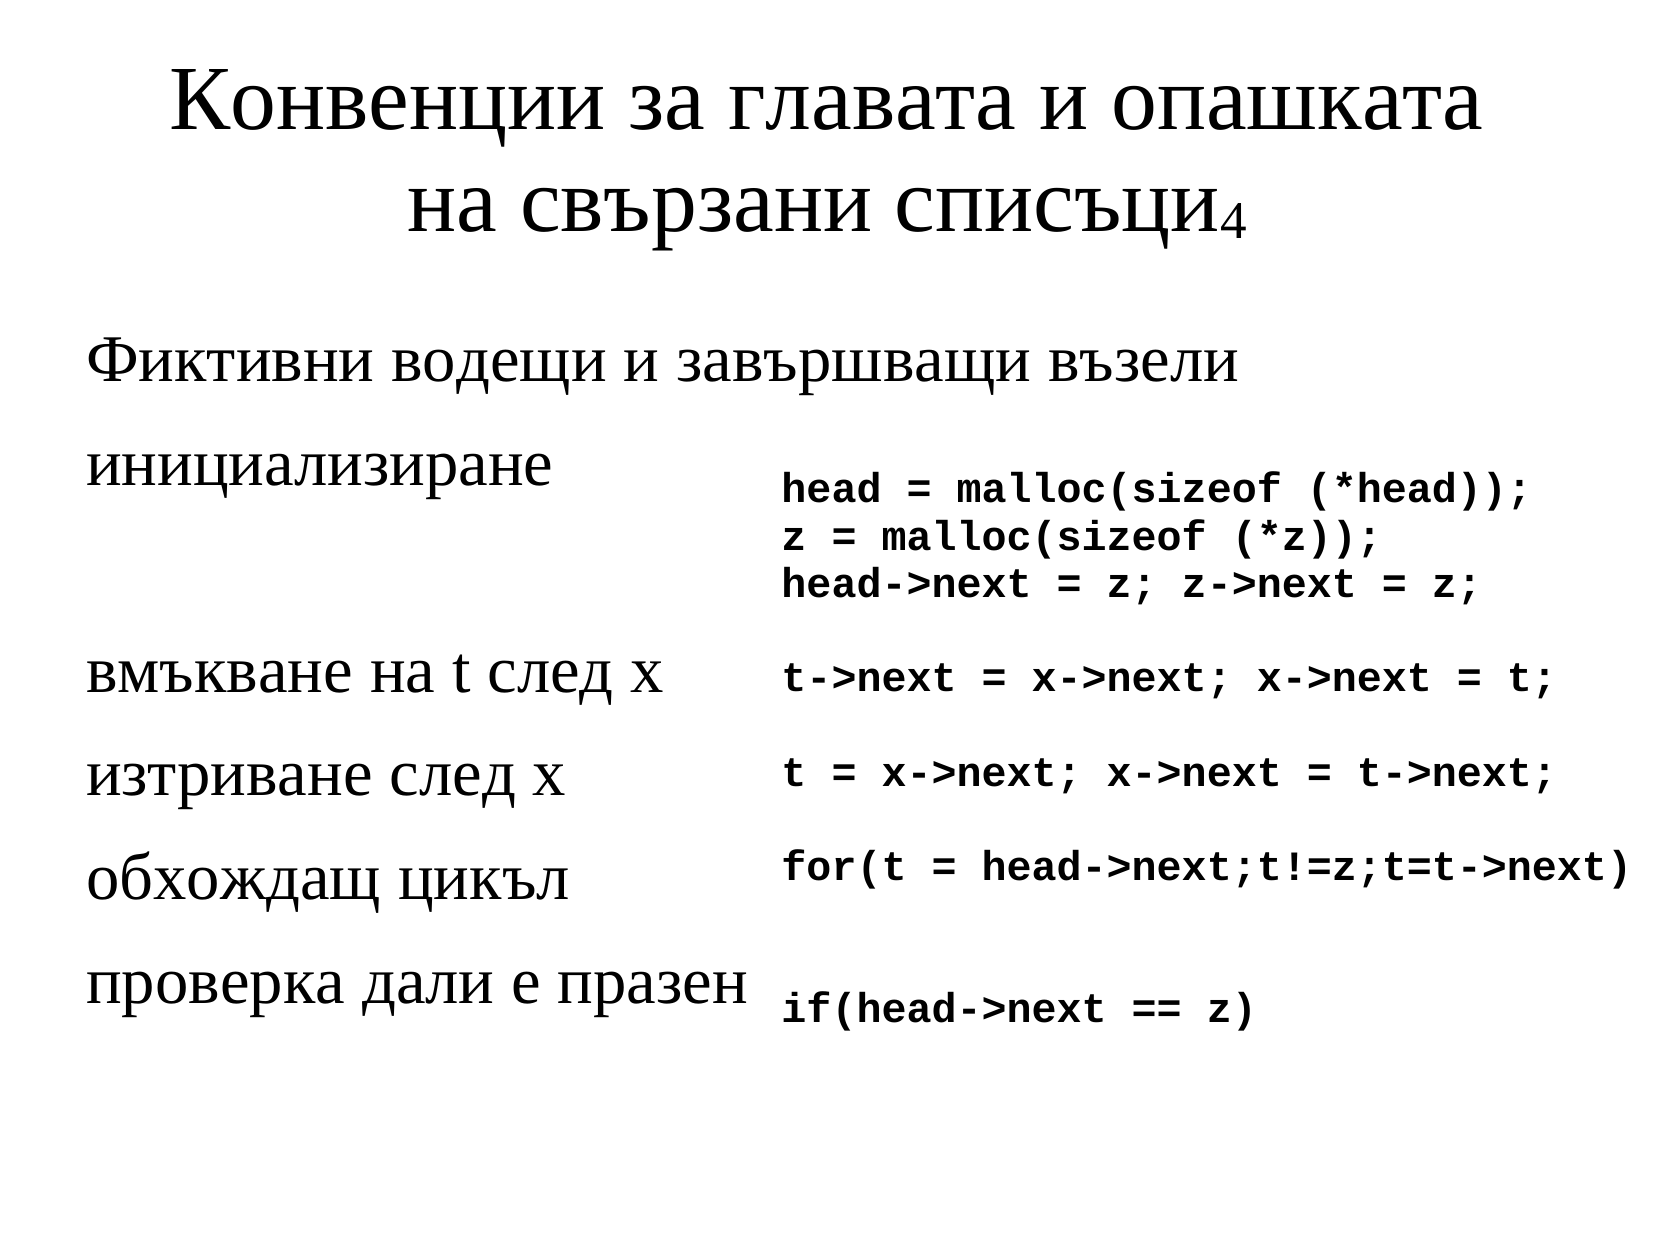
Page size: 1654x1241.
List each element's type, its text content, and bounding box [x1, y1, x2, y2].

title Конвенции за главата и опашката на свързани списъци4 [121, 33, 1534, 267]
text_box head = malloc(sizeof (*head)); z = malloc(sizeof (*z)); head->next = z; z->next = z; t->next = x->next; x->next = t; t = x->next; x->next = t->next; for(t = head->next;t!=z;t=t->next) if(head->next == z) [766, 413, 1654, 1050]
list Фиктивни водещи и завършващи възели инициализиране вмъкване на t след x изтриване след x обхождащ цикъл проверка дали е празен [68, 322, 1508, 1118]
